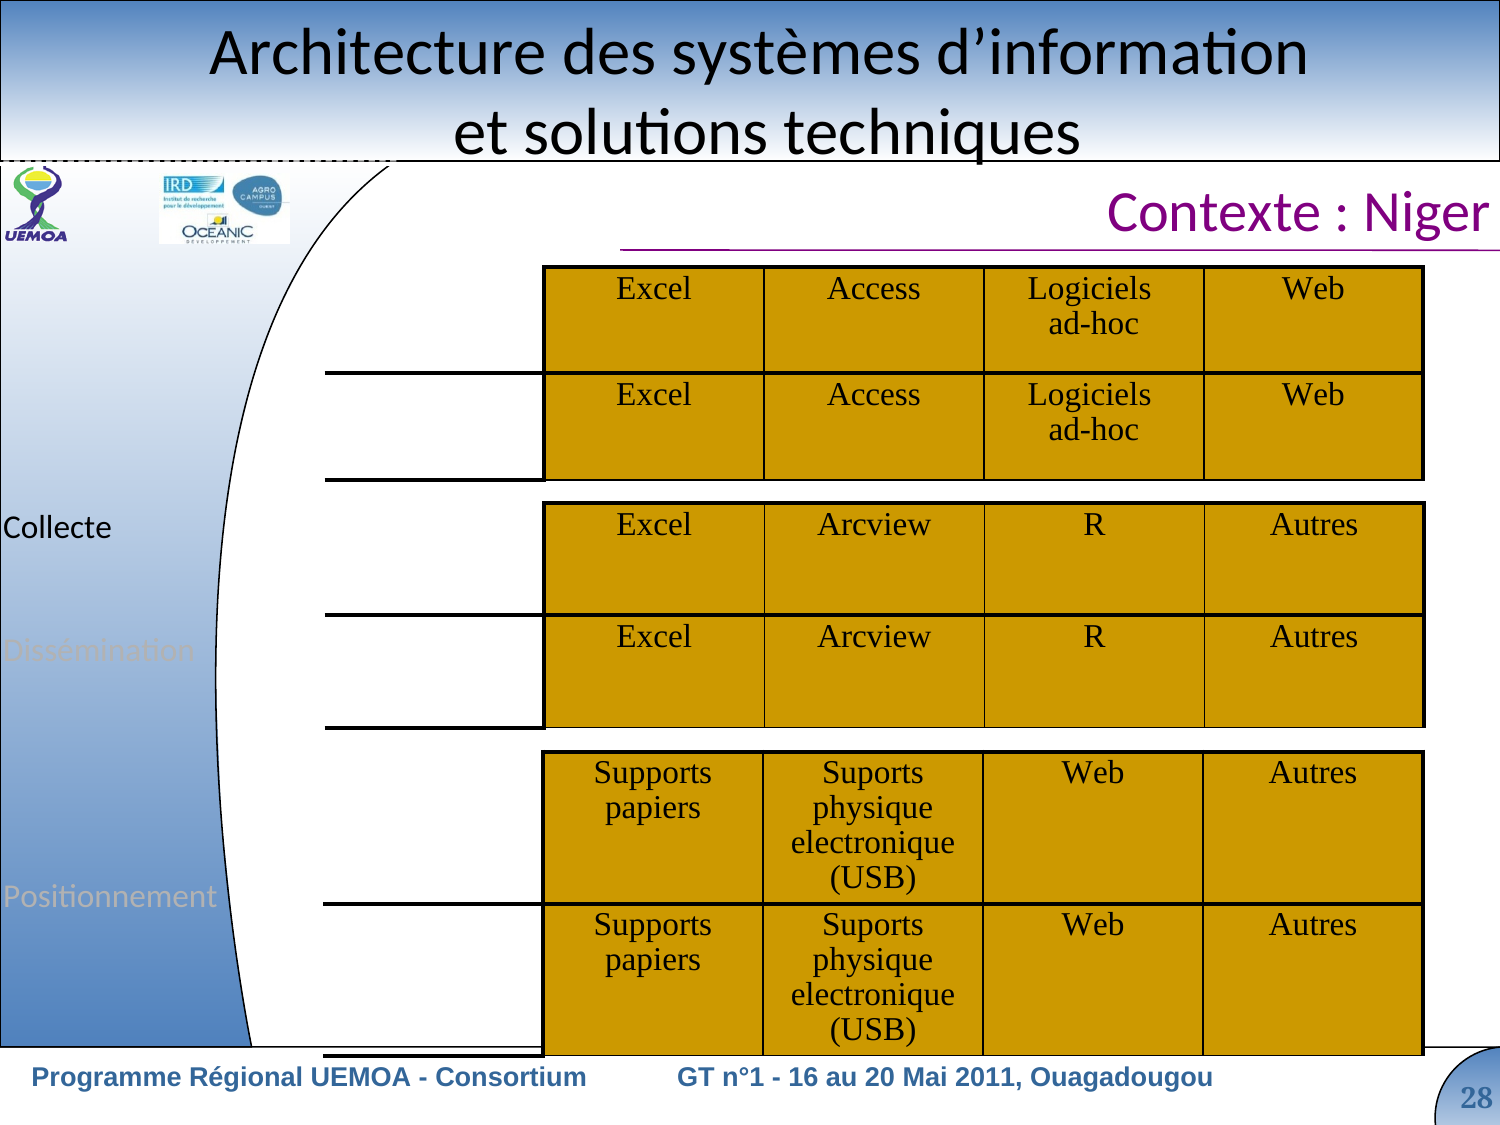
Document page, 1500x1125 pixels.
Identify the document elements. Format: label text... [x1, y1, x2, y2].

table_header R [985, 505, 1204, 613]
table_cell Access [765, 375, 983, 479]
table_cell Excel [546, 617, 764, 727]
table_header Logiciels ad-hoc [985, 269, 1203, 371]
table_header Web [984, 754, 1202, 902]
table_header Excel [546, 269, 763, 371]
table_cell [323, 906, 541, 1054]
table_header Access [765, 269, 983, 371]
table_cell Arcview [765, 617, 984, 727]
text_box Architecture des systèmes d’information et solutions techniques [53, 0, 1483, 161]
table_header [325, 503, 542, 613]
table_header Collecte Dissémination Positionnement [0, 497, 313, 1045]
table_cell Web [984, 906, 1202, 1055]
table_header [325, 267, 542, 371]
table_cell Web [1205, 375, 1421, 479]
table_cell Suports physique electronique (USB) [764, 906, 982, 1055]
table_header Web [1205, 269, 1421, 371]
table_cell Autres [1205, 617, 1422, 727]
picture [159, 173, 265, 244]
table_cell Excel [546, 375, 763, 479]
text_box Contexte : Niger [265, 165, 1500, 251]
table_header Autres [1204, 754, 1421, 902]
table_cell [325, 375, 542, 478]
table_cell Logiciels ad-hoc [985, 375, 1203, 479]
picture [0, 166, 73, 244]
table_cell [325, 617, 542, 726]
table_header Suports physique electronique (USB) [764, 754, 982, 902]
table_header Arcview [765, 505, 984, 613]
table_header Supports papiers [545, 754, 762, 902]
table_cell Autres [1204, 906, 1421, 1055]
table_cell R [985, 617, 1204, 727]
table_header [323, 752, 541, 902]
table_header Autres [1205, 505, 1422, 613]
table_header Excel [546, 505, 764, 613]
table_cell Supports papiers [545, 906, 762, 1055]
